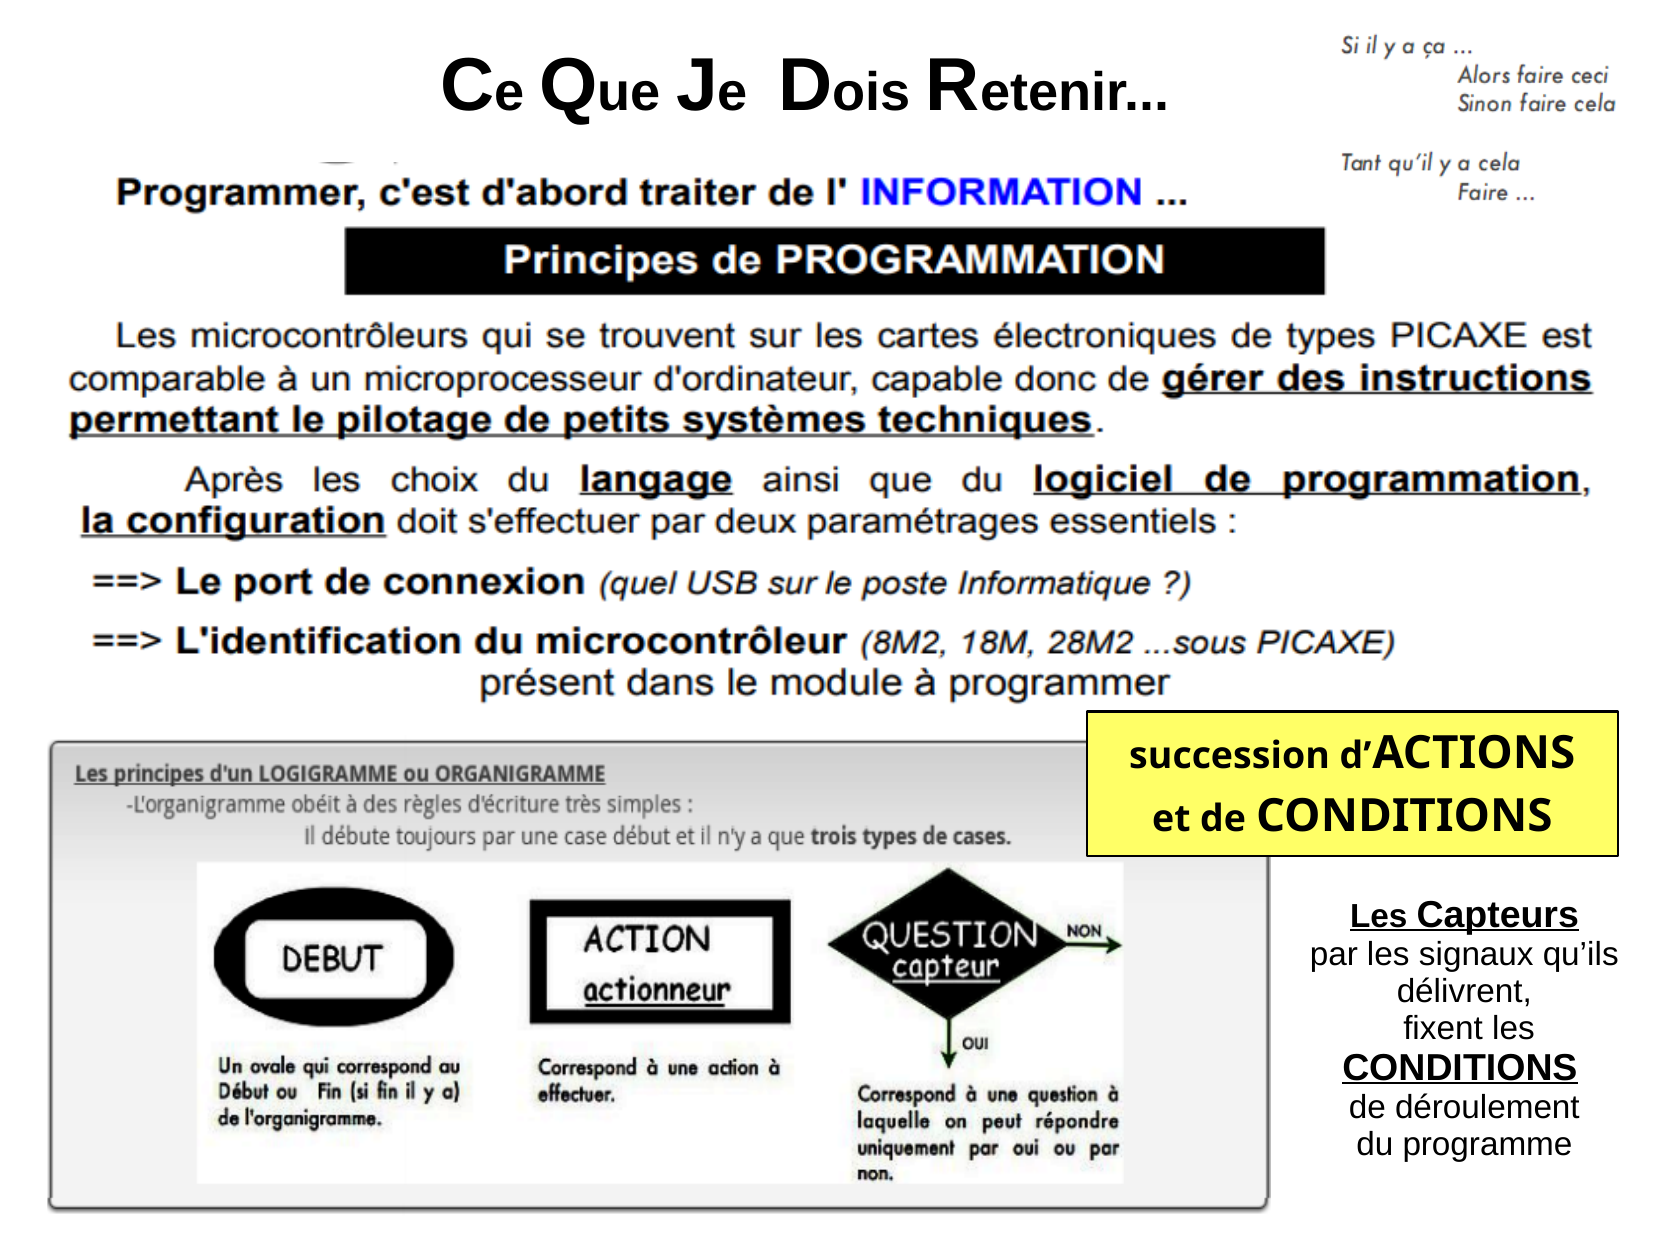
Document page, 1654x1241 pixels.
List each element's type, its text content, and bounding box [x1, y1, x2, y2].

text_box Les Capteurs par les signaux qu’ils délivrent, fixent les CONDITIONS de déroulement du programme [1287, 885, 1642, 1170]
text_box succession d’ACTIONS et de CONDITIONS [1086, 711, 1619, 856]
picture [40, 21, 1628, 724]
picture [47, 735, 1271, 1217]
text_box Ce Que Je Dois Retenir... [425, 35, 1214, 135]
